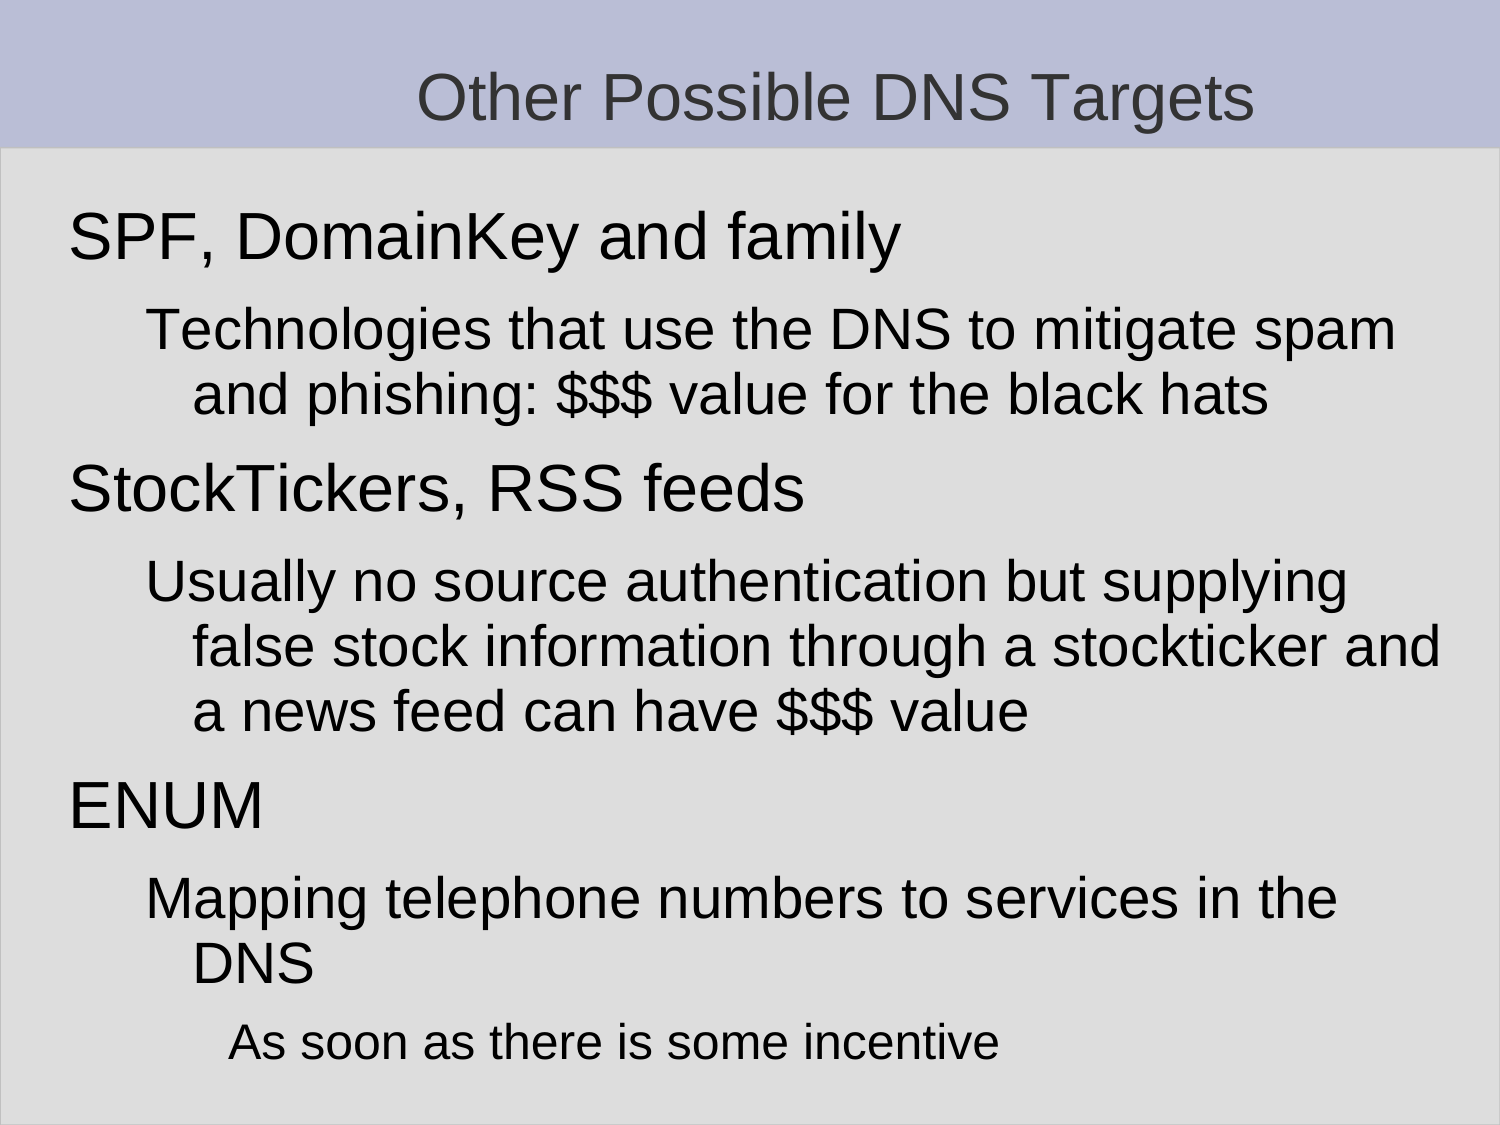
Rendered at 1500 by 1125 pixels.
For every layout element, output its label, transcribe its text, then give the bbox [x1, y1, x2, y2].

list SPF, DomainKey and family Technologies that use the DNS to mitigate spam and phishing: $$$ value for the black hats StockTickers, RSS feeds Usually no source authentication but supplying false stock information through a stockticker and a news feed can have $$$ value ENUM Mapping telephone numbers to services in the DNS As soon as there is some incentive [21, 191, 1480, 1125]
title Other Possible DNS Targets [196, 52, 1477, 157]
